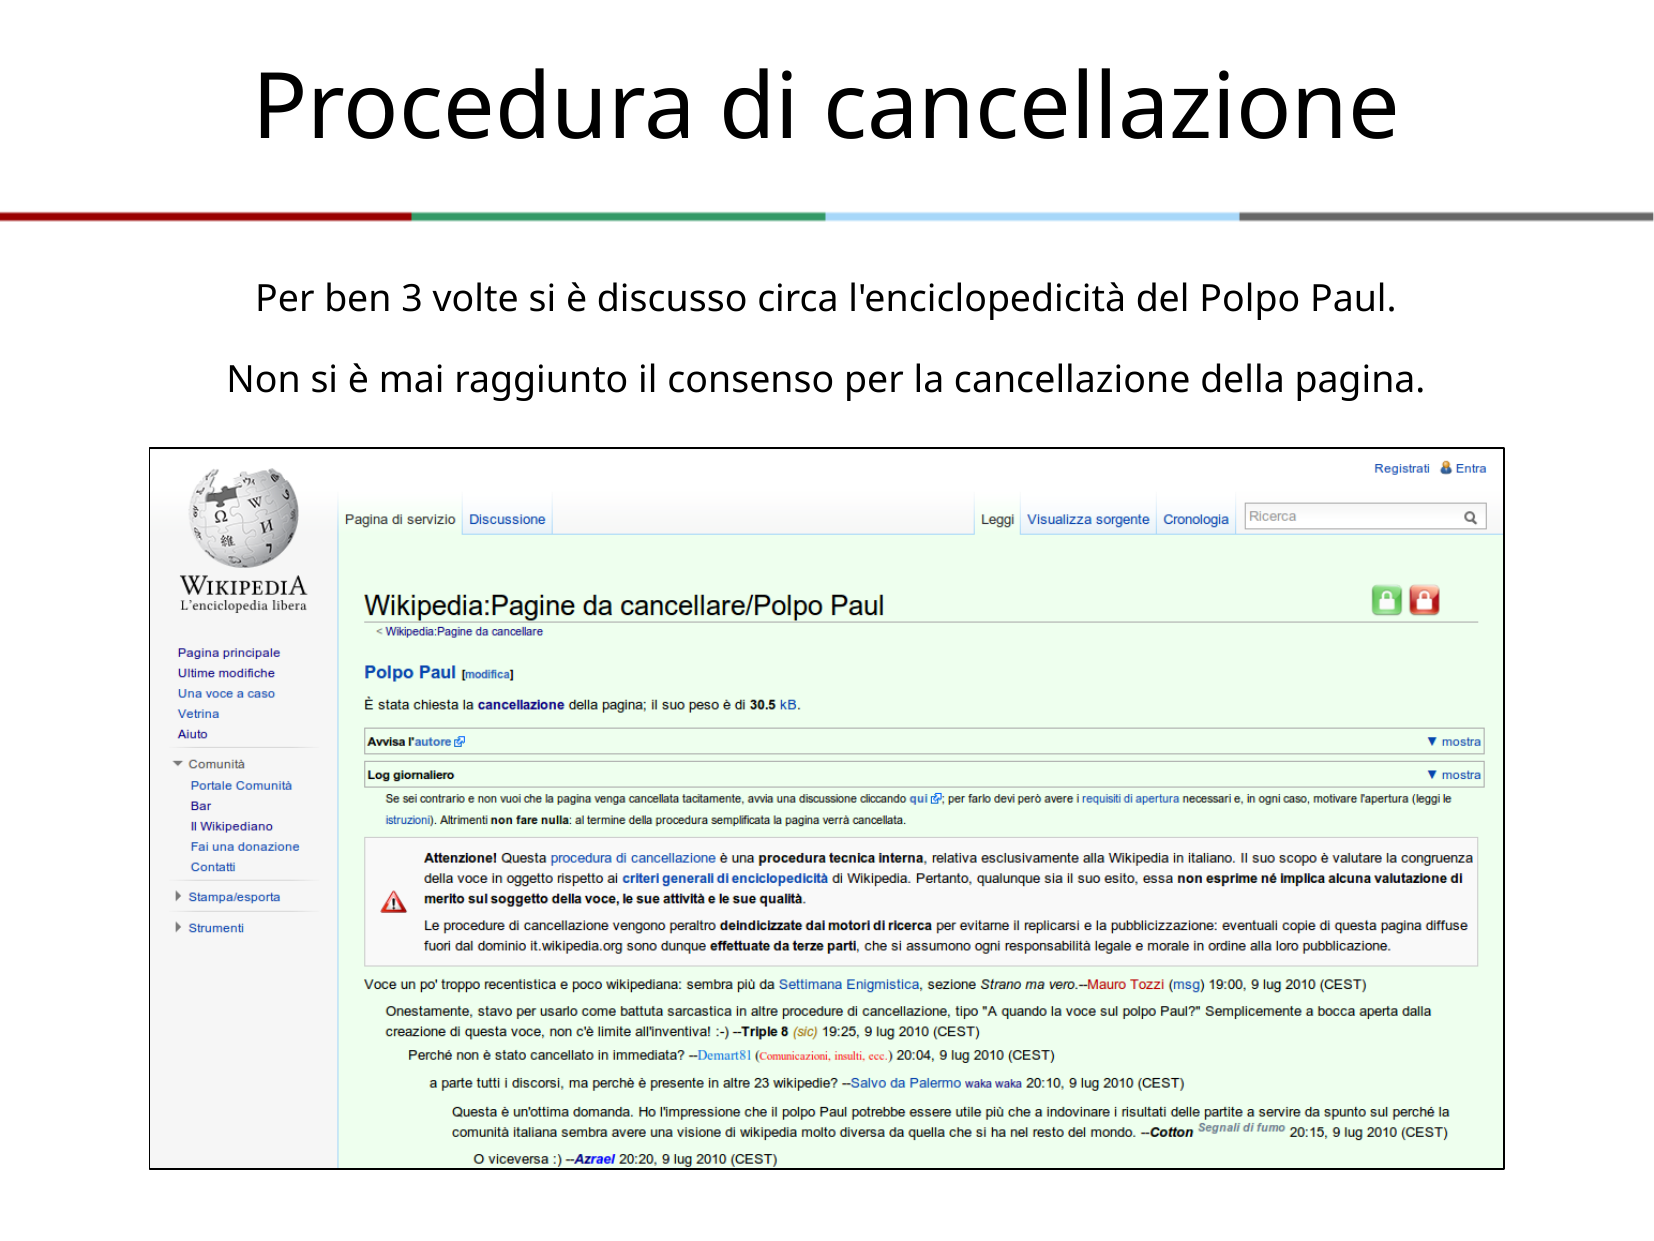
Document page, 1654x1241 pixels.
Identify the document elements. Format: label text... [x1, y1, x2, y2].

picture [0, 200, 1654, 235]
list Per ben 3 volte si è discusso circa l'enciclopedicità del Polpo Paul. Non si è mai raggiunto il consenso per la cancellazione della pagina. [106, 271, 1548, 414]
picture [150, 448, 1504, 1169]
title Procedura di cancellazione [82, 0, 1571, 200]
